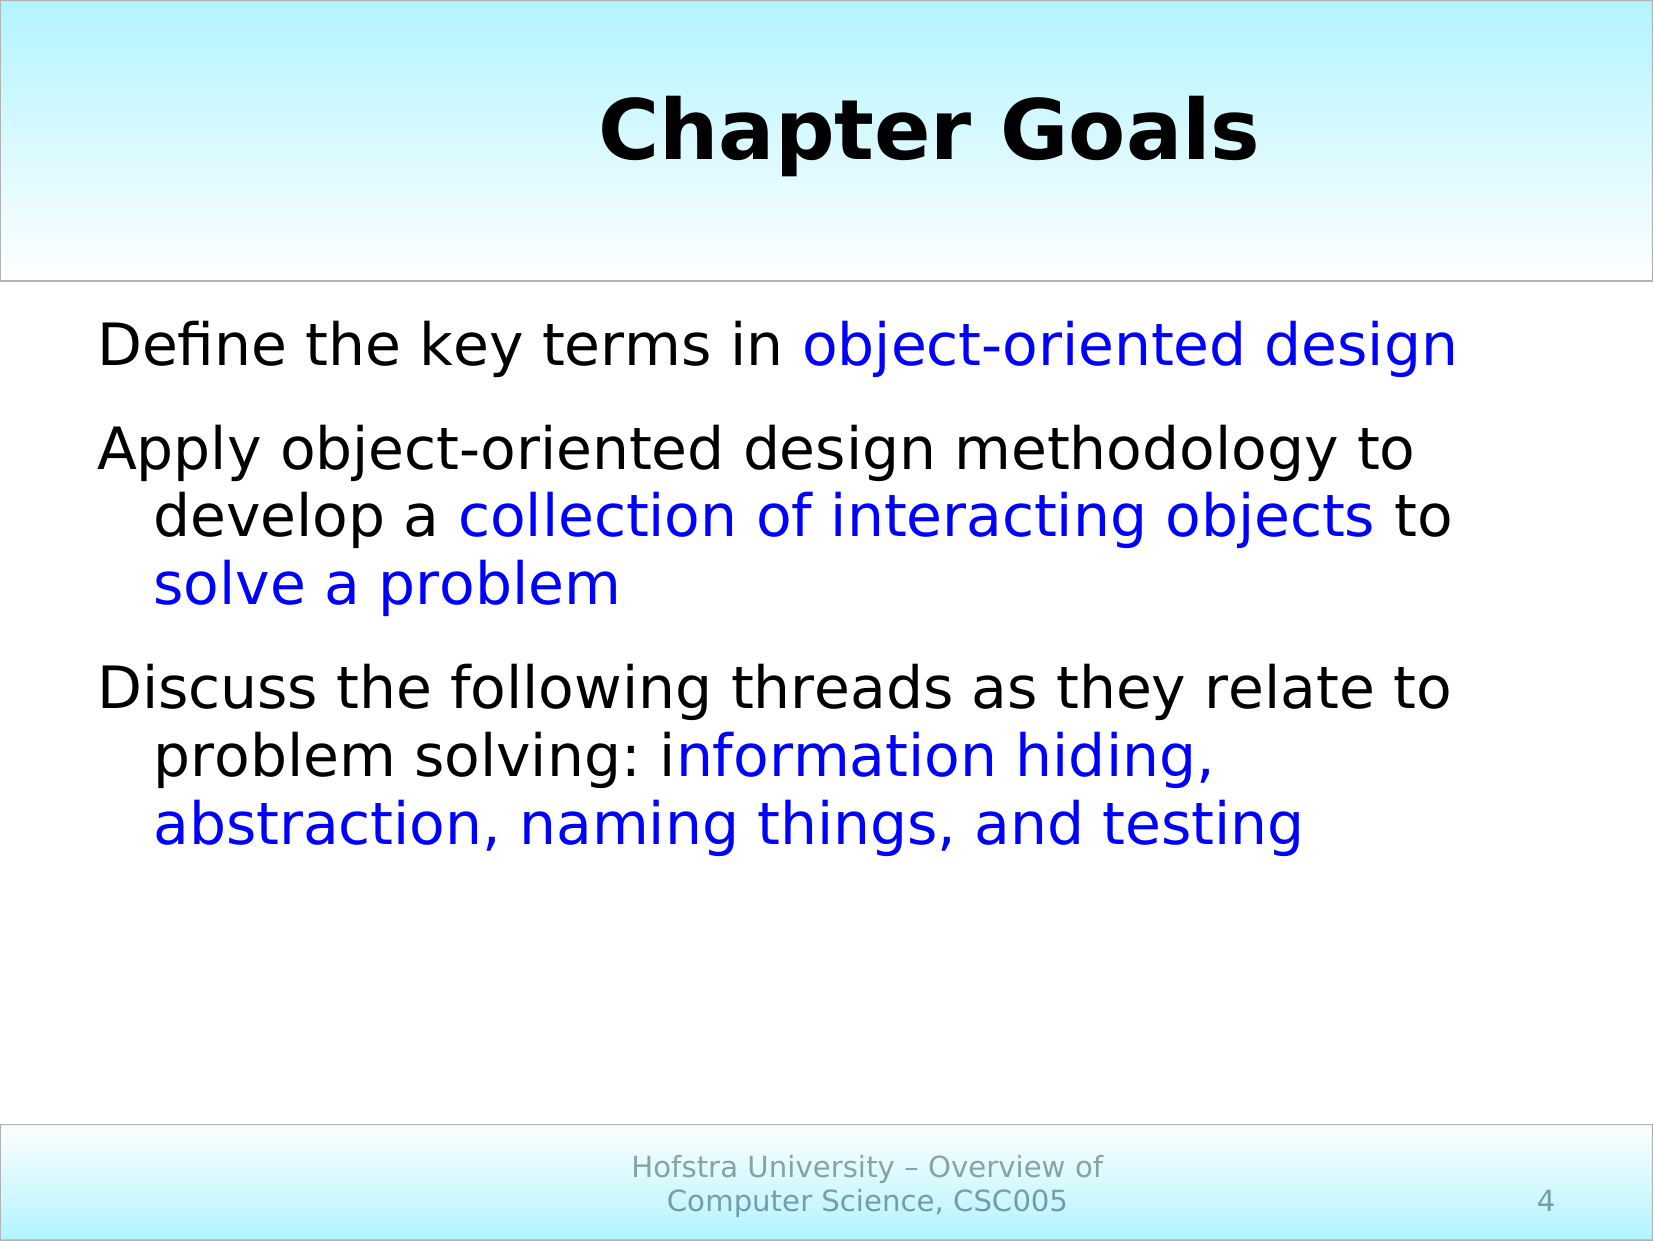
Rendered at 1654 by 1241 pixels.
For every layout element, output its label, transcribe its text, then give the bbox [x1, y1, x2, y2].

title Chapter Goals [247, 27, 1612, 235]
list Define the key terms in object-oriented design Apply object-oriented design methodology to develop a collection of interacting objects to solve a problem Discuss the following threads as they relate to problem solving: information hiding, abstraction, naming things, and testing [82, 303, 1571, 1131]
